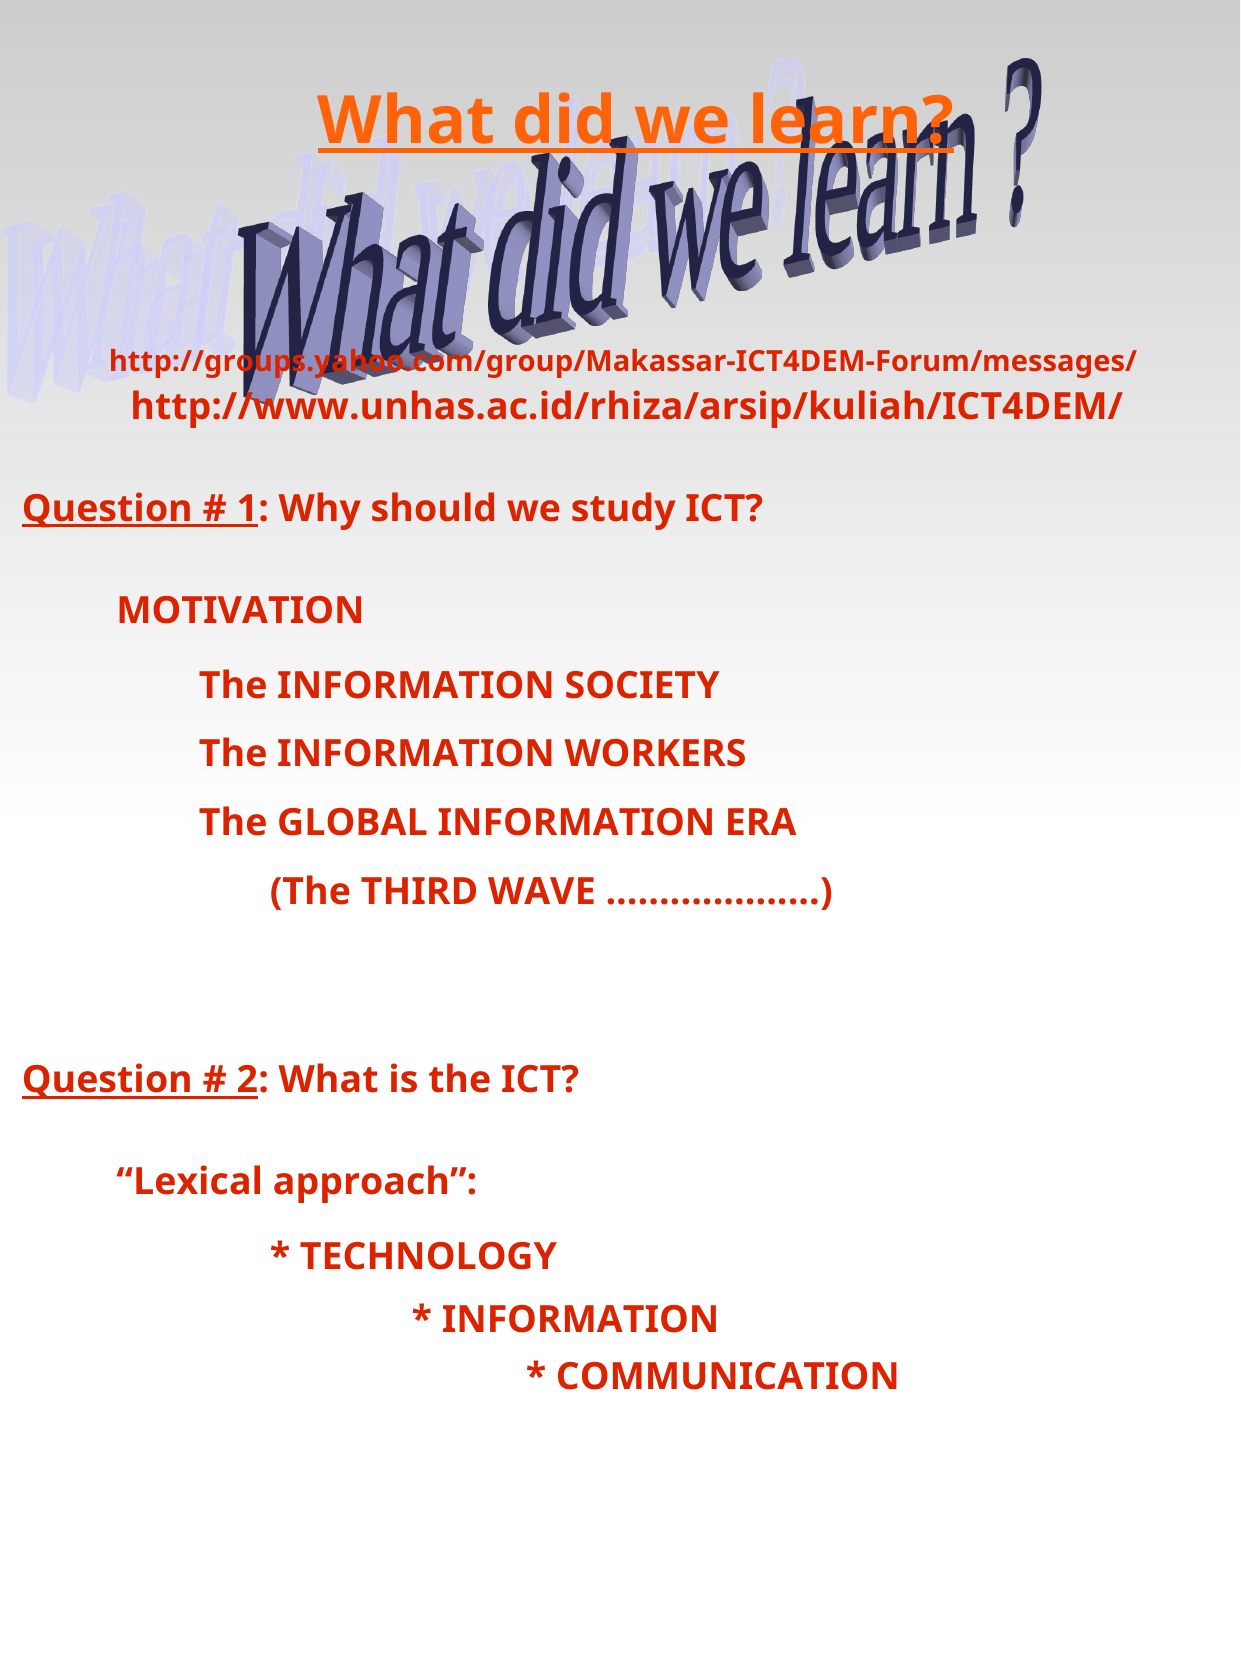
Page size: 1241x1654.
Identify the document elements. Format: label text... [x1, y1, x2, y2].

list What did we learn? http://groups.yahoo.com/group/Makassar-ICT4DEM-Forum/messages/ http://www.unhas.ac.id/rhiza/arsip/kuliah/ICT4DEM/ Question # 1: Why should we study ICT? MOTIVATION The INFORMATION SOCIETY The INFORMATION WORKERS The GLOBAL INFORMATION ERA (The THIRD WAVE ....................) Question # 2: What is the ICT? “Lexical approach”: * TECHNOLOGY * INFORMATION * COMMUNICATION [7, 42, 1241, 1598]
